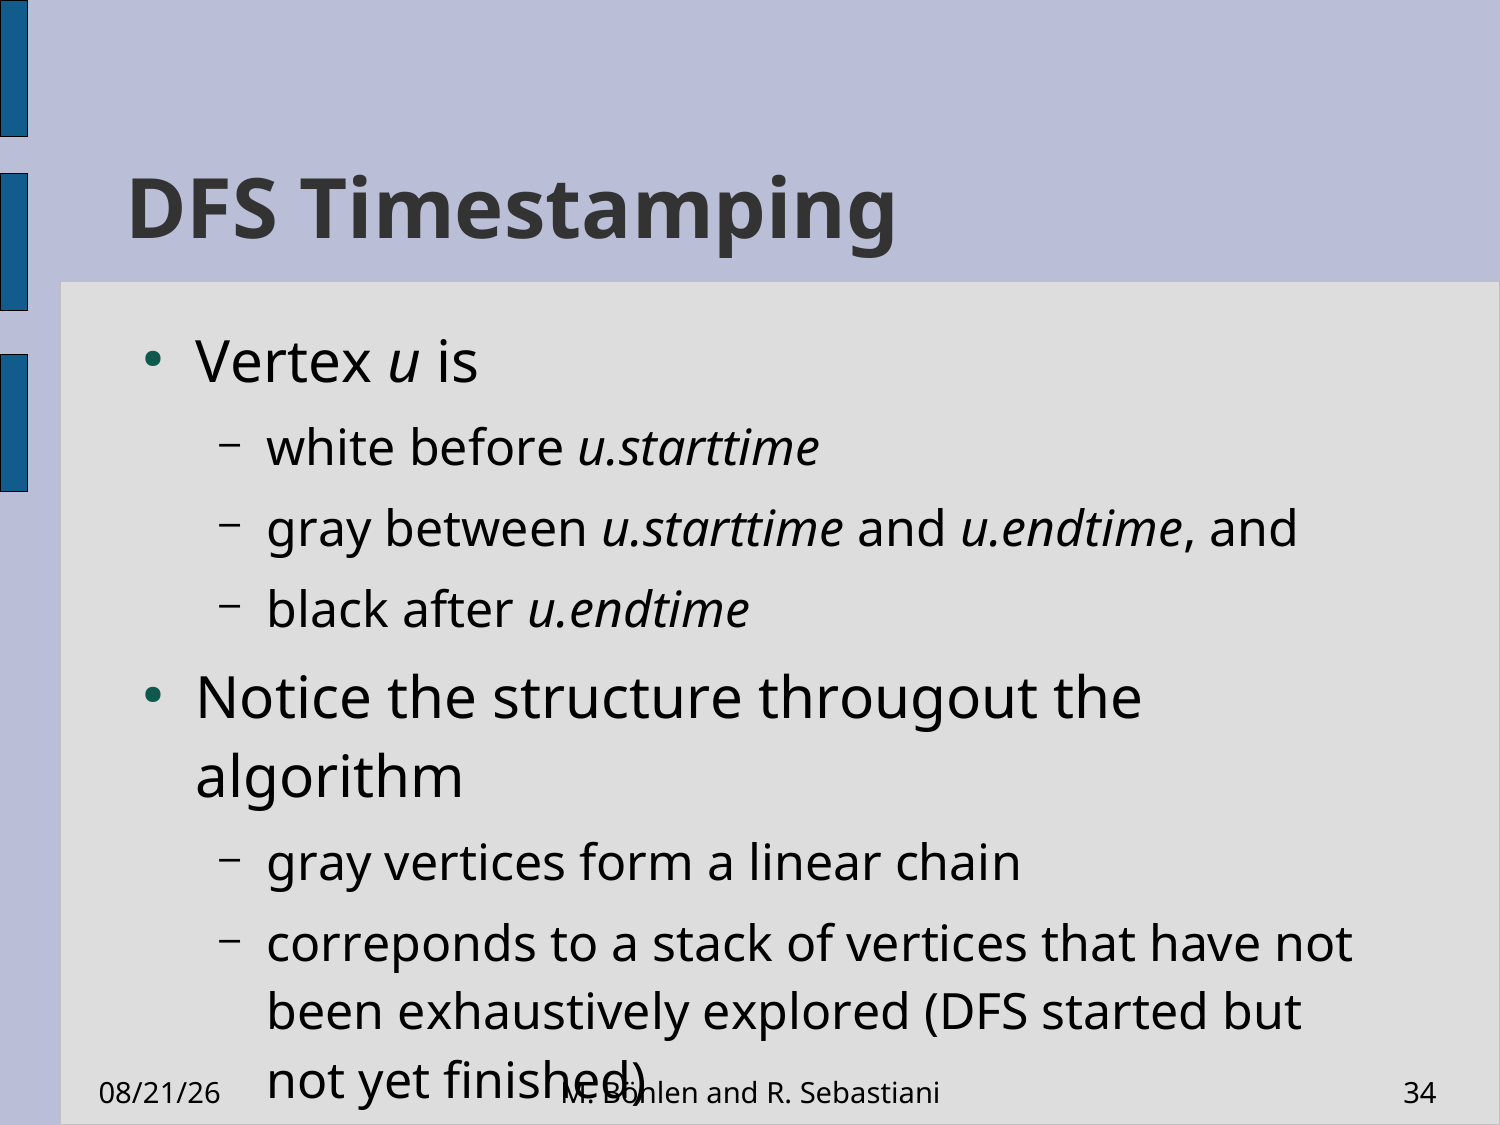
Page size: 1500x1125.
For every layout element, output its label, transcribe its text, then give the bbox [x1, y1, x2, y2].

title DFS Timestamping [110, 67, 1392, 271]
list Vertex u is white before u.starttime gray between u.starttime and u.endtime, and black after u.endtime Notice the structure througout the algorithm gray vertices form a linear chain correponds to a stack of vertices that have not been exhaustively explored (DFS started but not yet finished) [110, 312, 1392, 1116]
